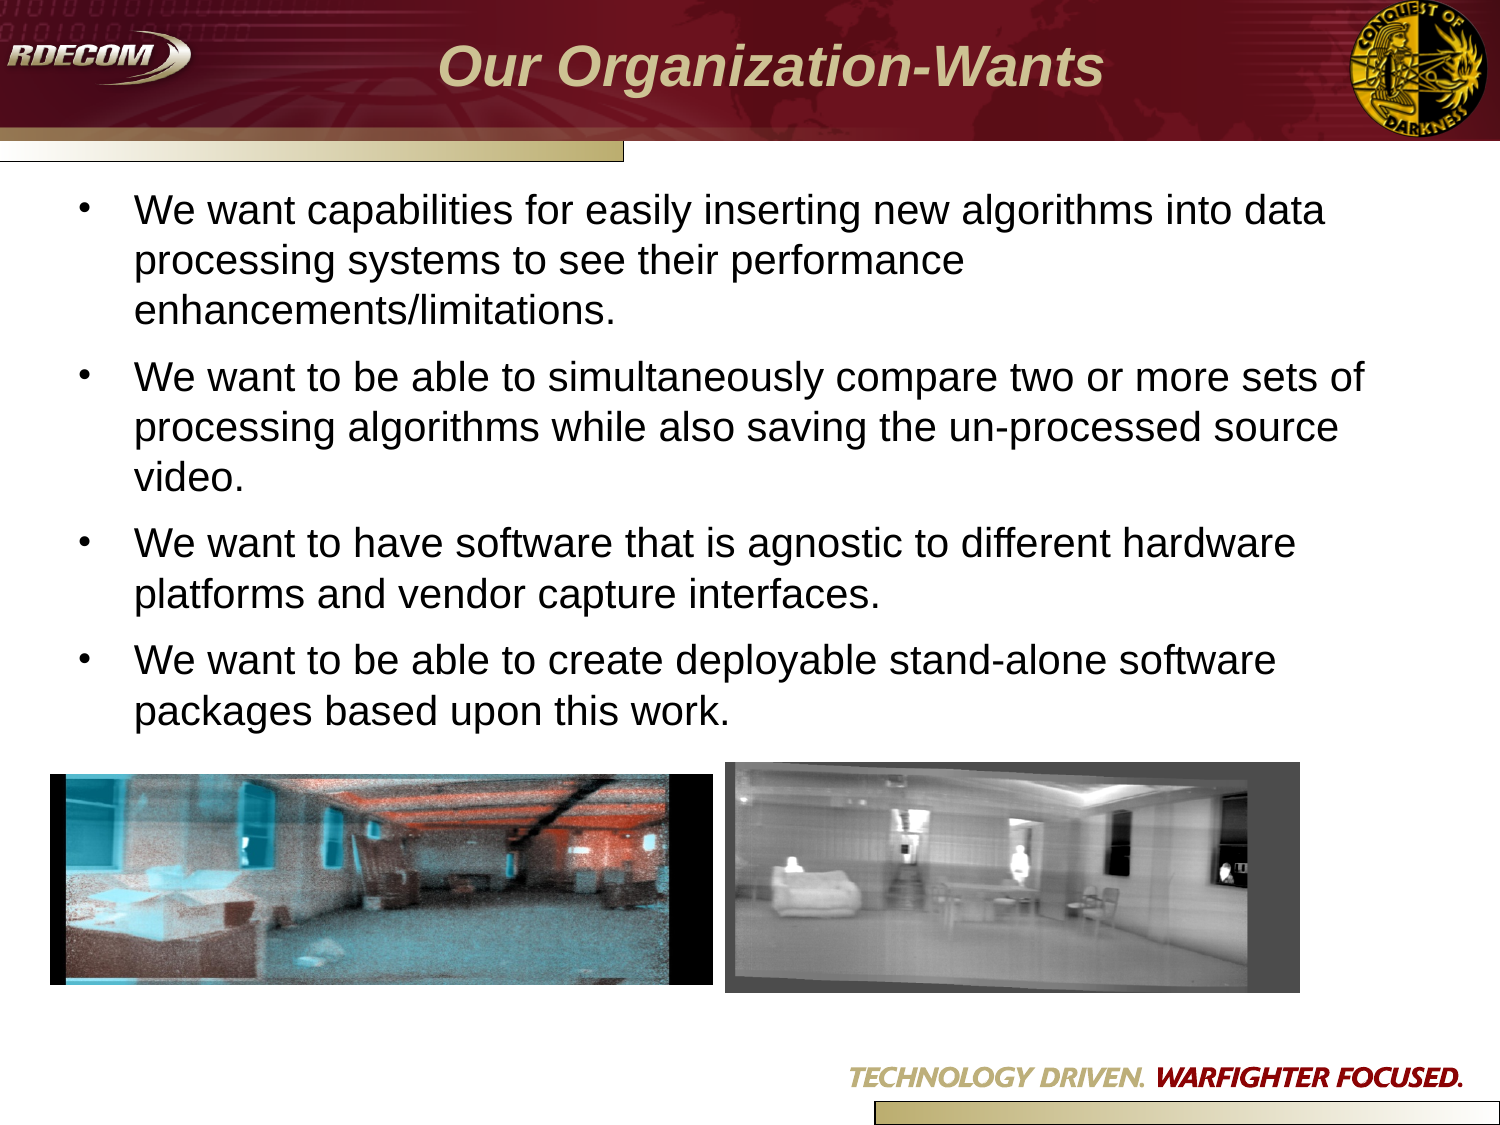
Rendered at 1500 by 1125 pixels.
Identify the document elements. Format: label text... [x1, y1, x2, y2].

picture [0, 0, 1500, 141]
list We want capabilities for easily inserting new algorithms into data processing systems to see their performance enhancements/limitations. We want to be able to simultaneously compare two or more sets of processing algorithms while also saving the un-processed source video. We want to have software that is agnostic to different hardware platforms and vendor capture interfaces. We want to be able to create deployable stand-alone software packages based upon this work. [62, 174, 1413, 918]
title Our Organization-Wants [300, 0, 1244, 138]
picture [50, 774, 713, 985]
picture [725, 762, 1300, 993]
